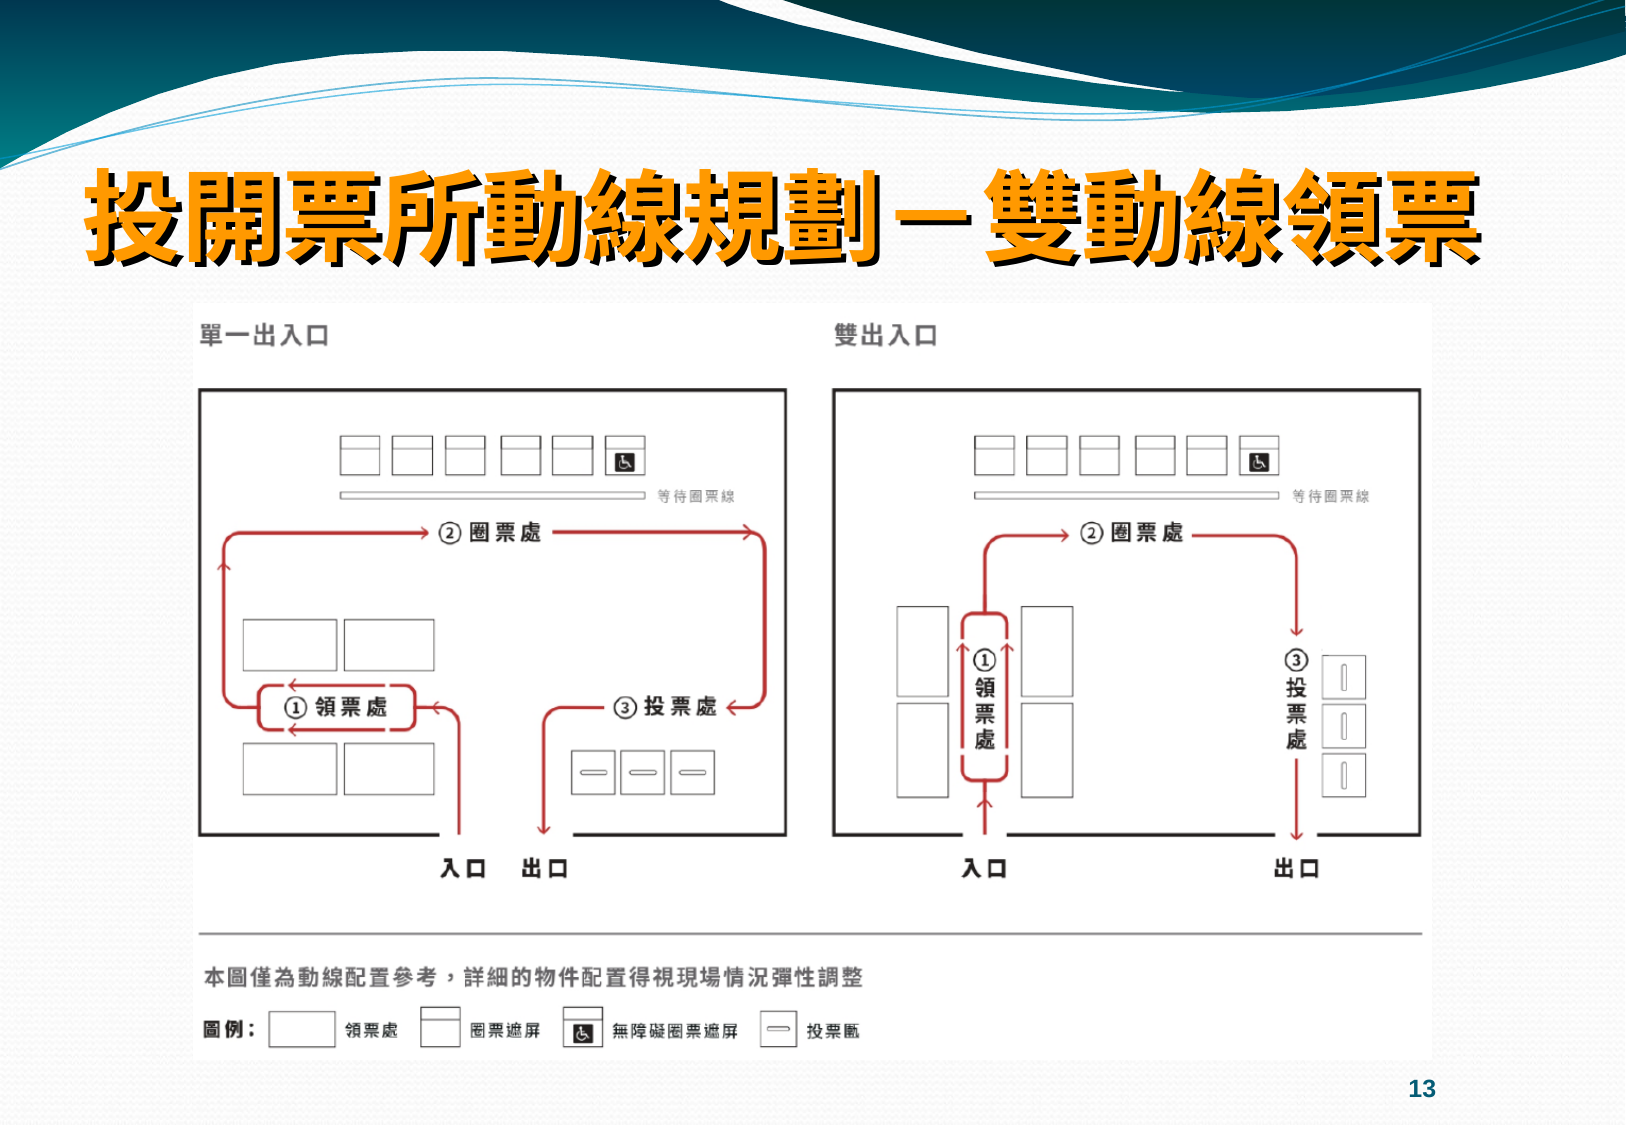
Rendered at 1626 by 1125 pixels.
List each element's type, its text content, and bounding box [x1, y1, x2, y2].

picture [193, 303, 1432, 1060]
title 投開票所動線規劃－雙動線領票 [81, 115, 1544, 304]
text_box 13 [1408, 1042, 1544, 1103]
